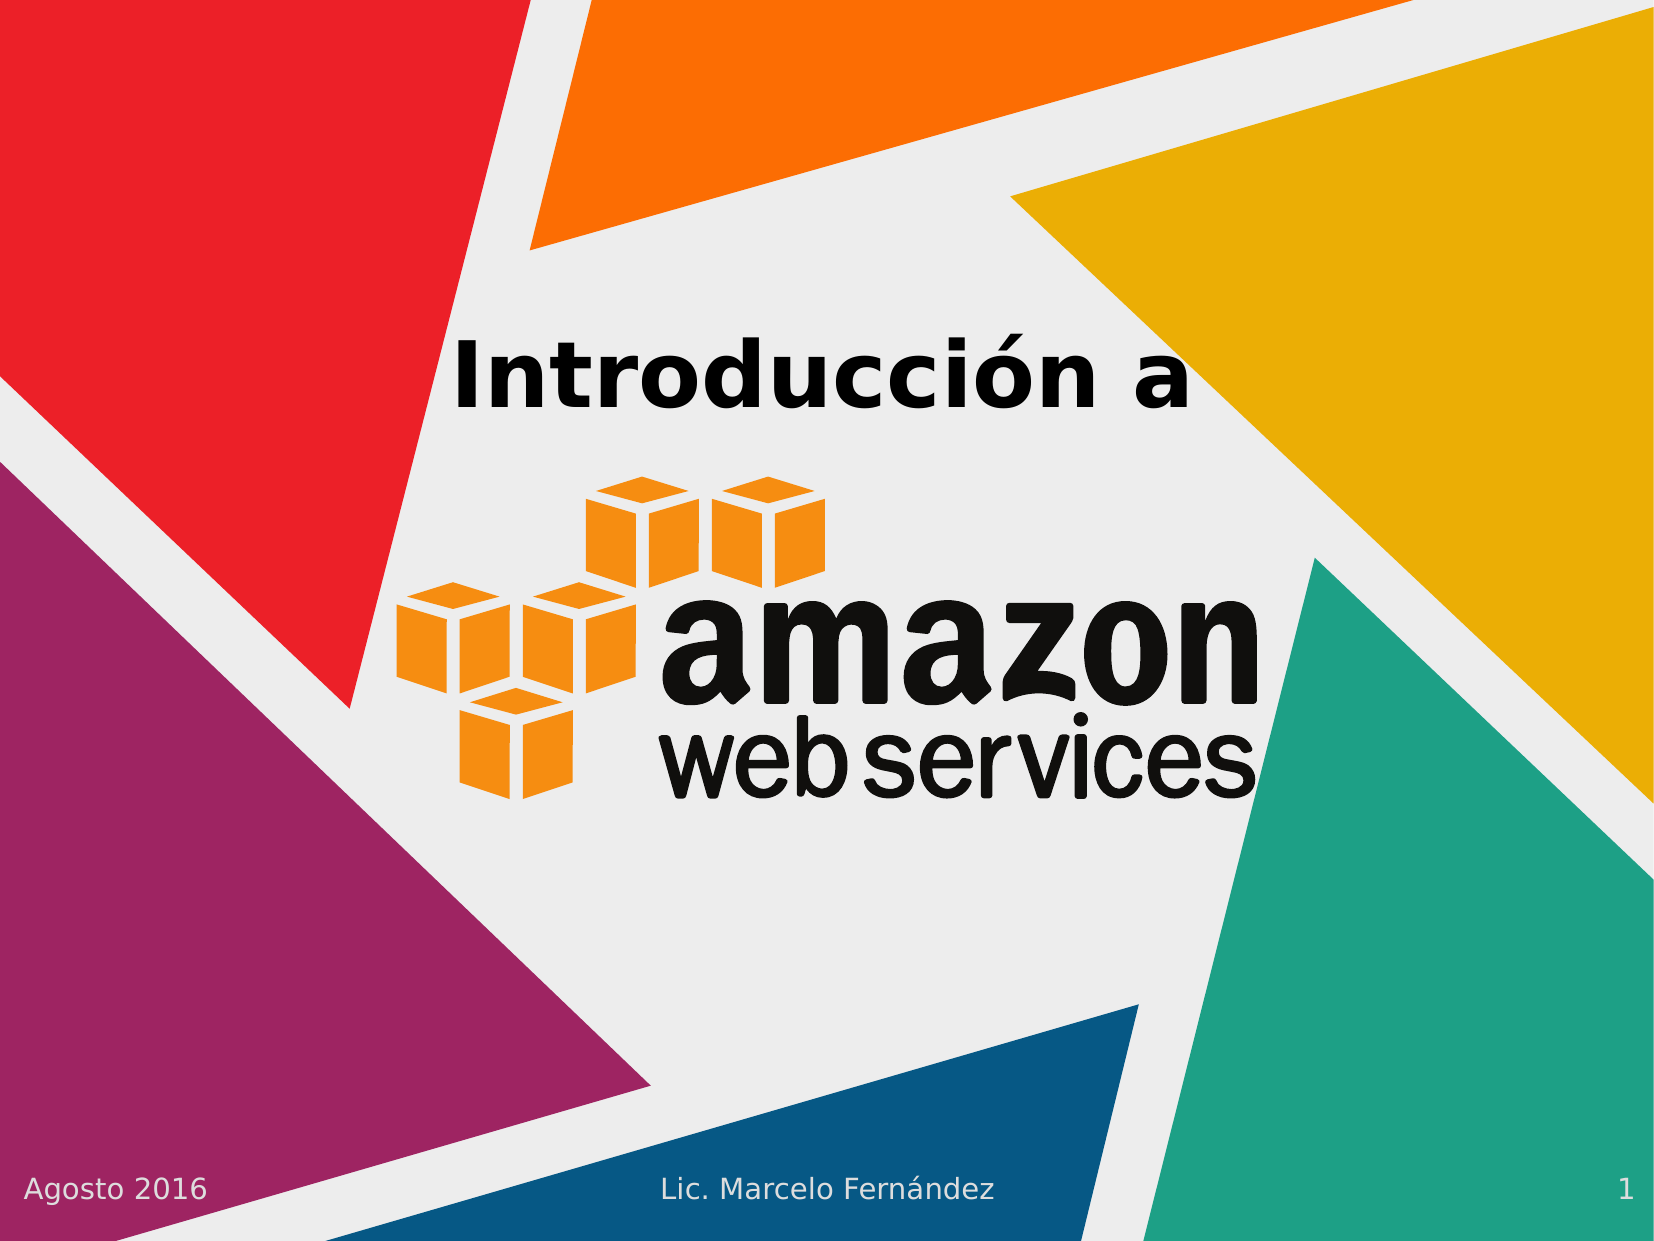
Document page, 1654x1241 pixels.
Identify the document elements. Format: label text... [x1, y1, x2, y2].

title Introducción a [163, 268, 1483, 484]
picture [395, 475, 1258, 800]
